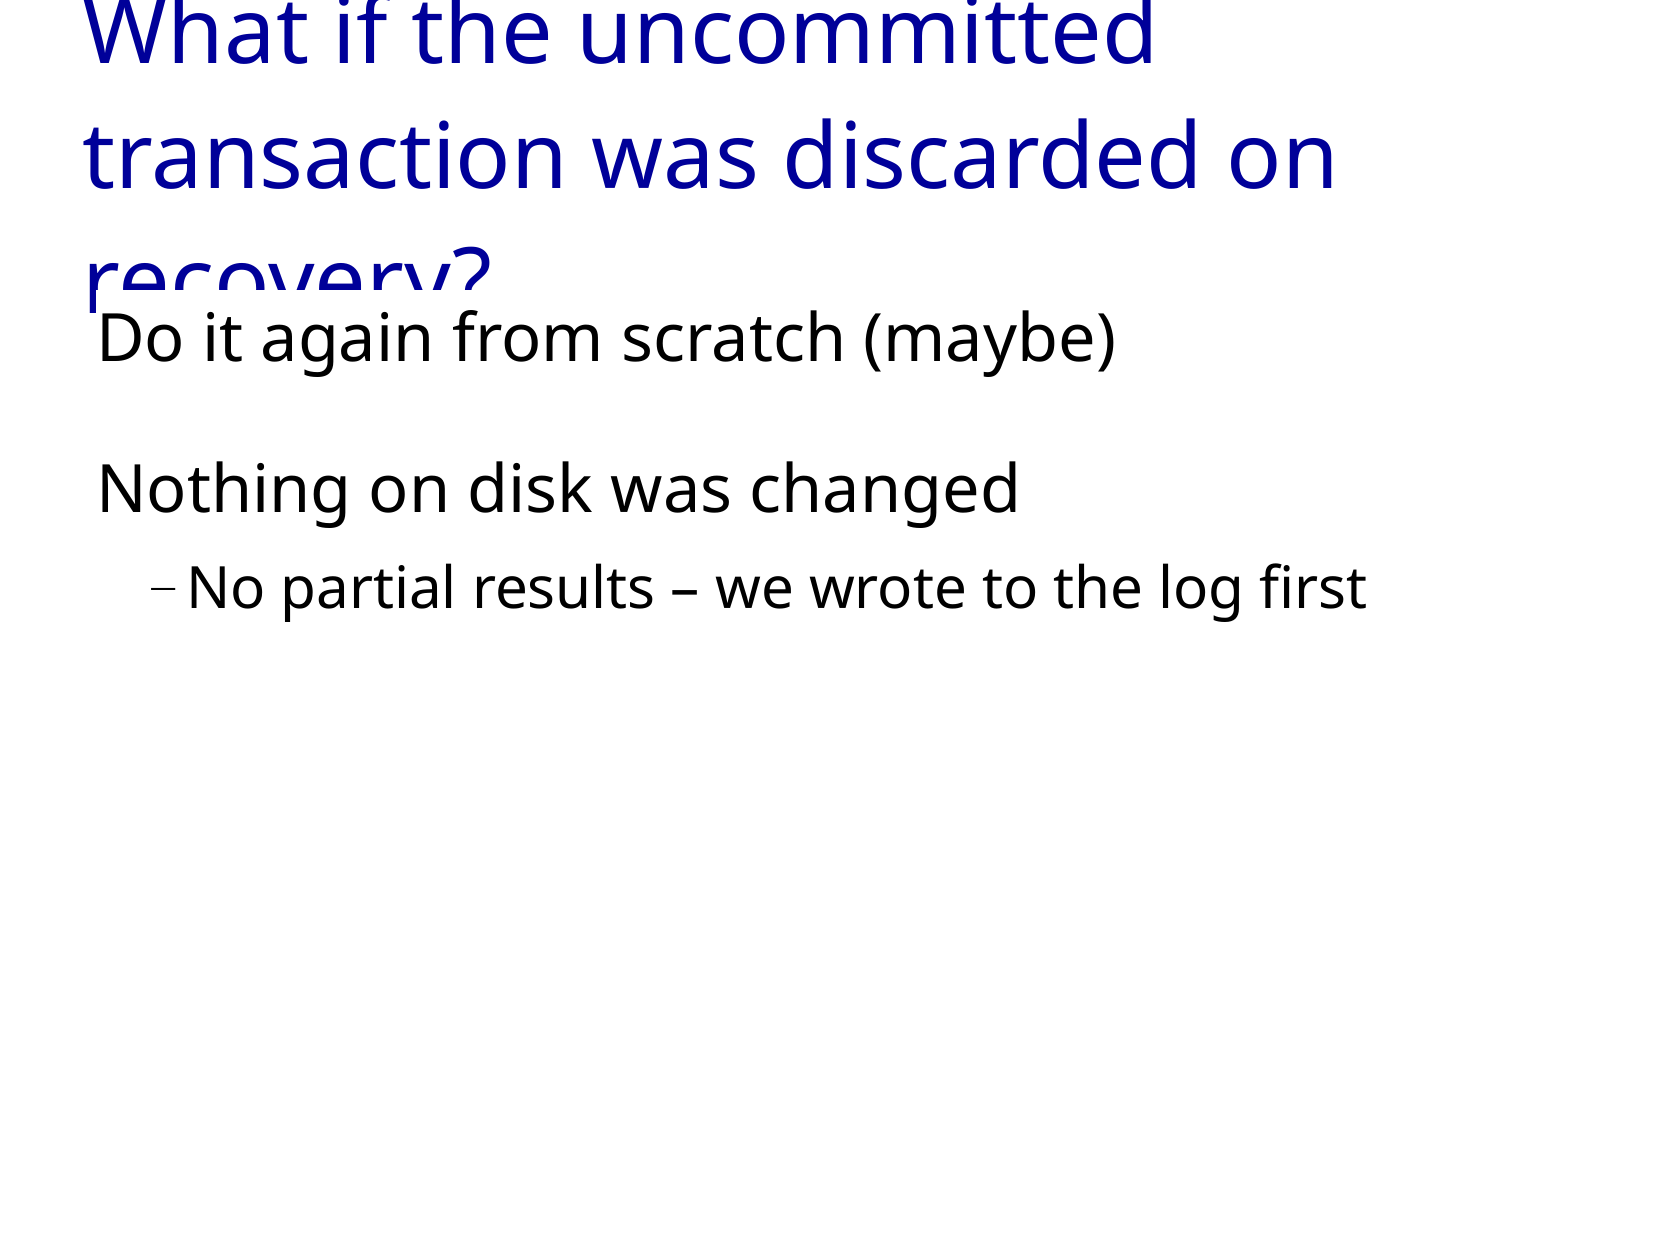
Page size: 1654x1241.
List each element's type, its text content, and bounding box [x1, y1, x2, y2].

list Do it again from scratch (maybe) Nothing on disk was changed No partial results – we wrote to the log first [60, 290, 1571, 1096]
title What if the uncommitted transaction was discarded on recovery? [82, 49, 1571, 257]
